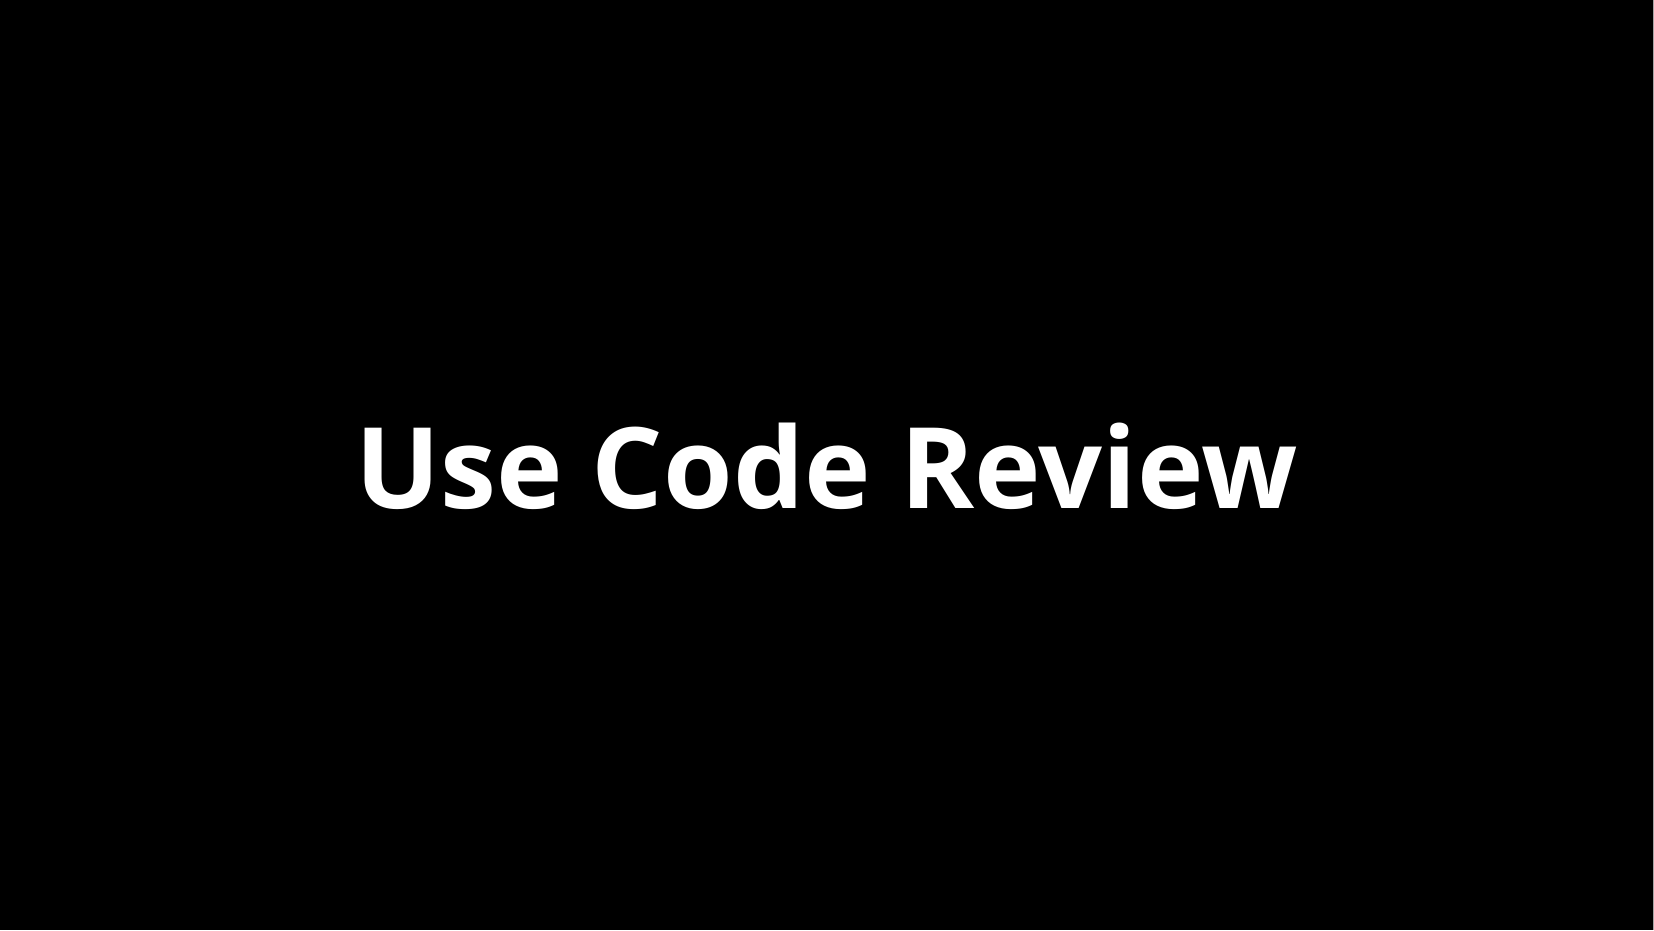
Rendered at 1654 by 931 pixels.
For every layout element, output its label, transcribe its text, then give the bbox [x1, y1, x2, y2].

title Use Code Review [82, 323, 1571, 607]
